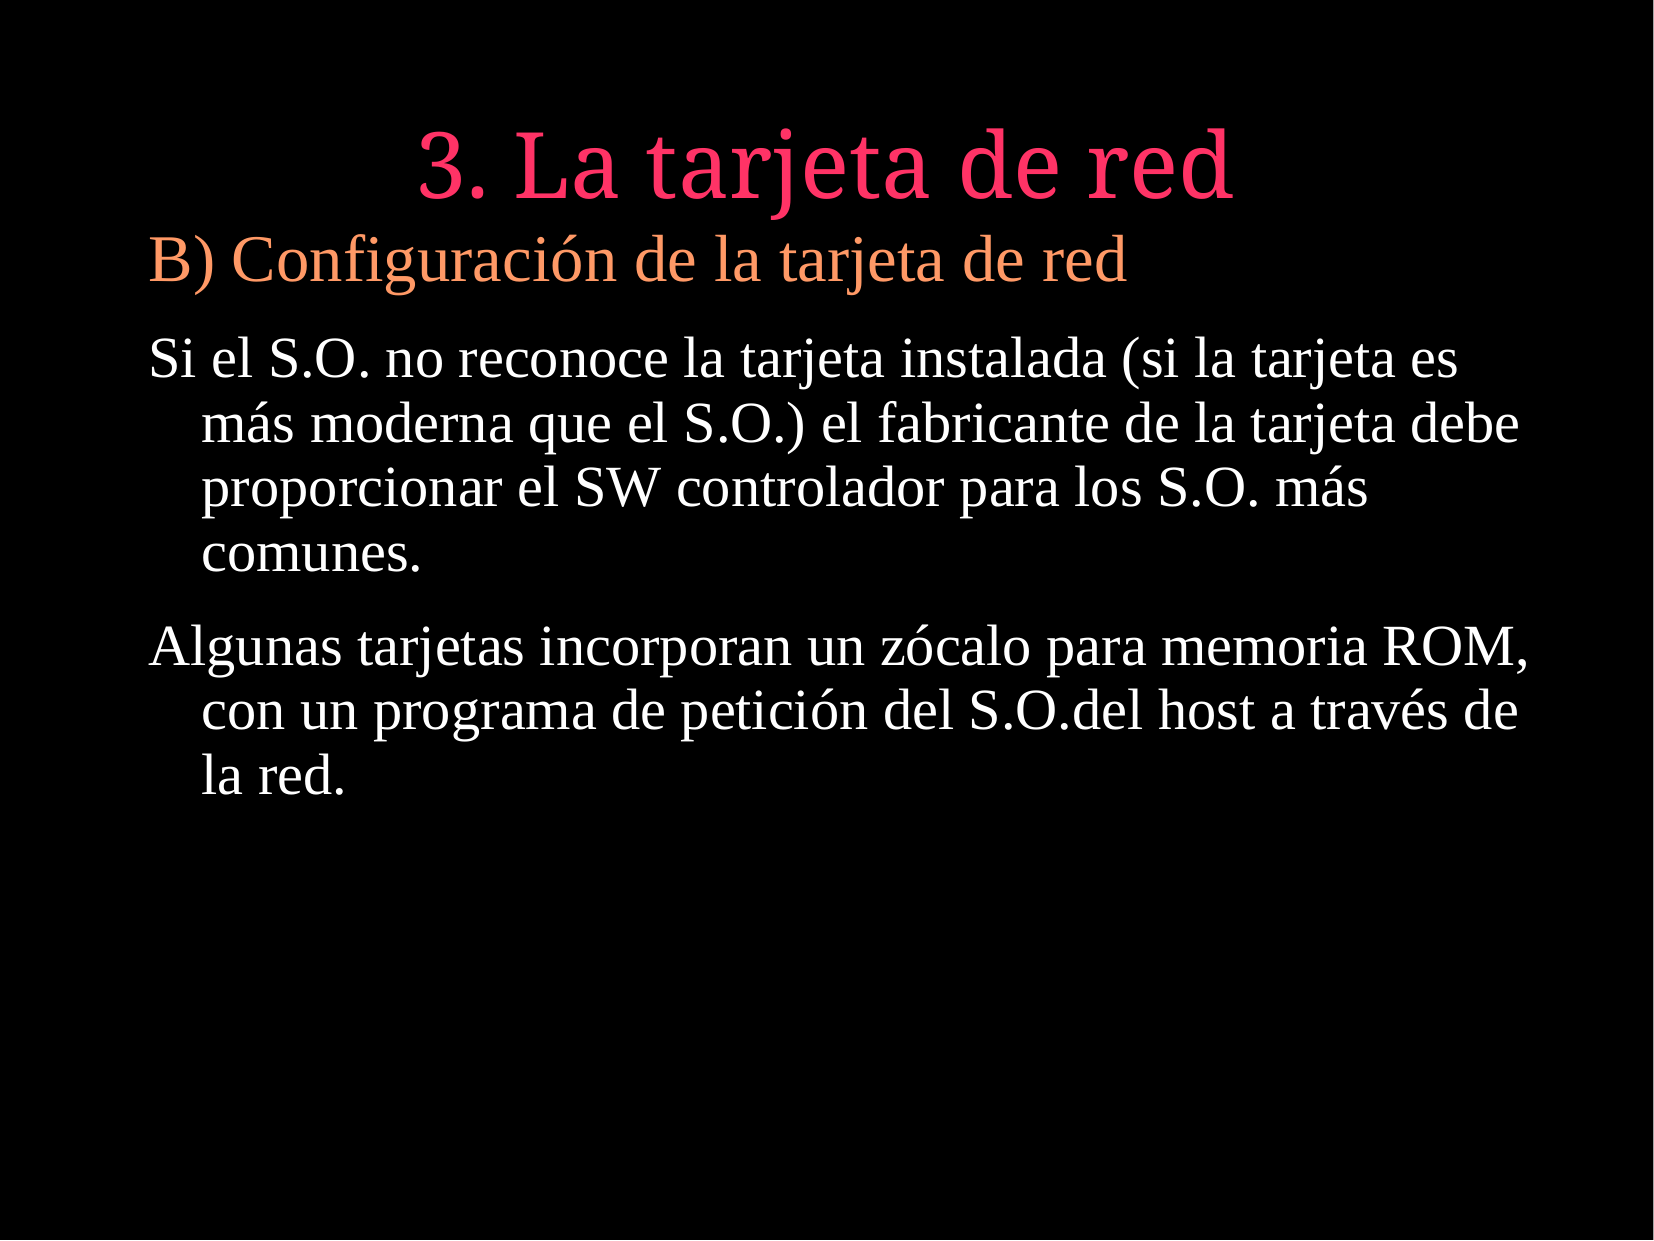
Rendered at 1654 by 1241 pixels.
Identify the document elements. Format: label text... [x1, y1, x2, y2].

list B) Configuración de la tarjeta de red Si el S.O. no reconoce la tarjeta instalada (si la tarjeta es más moderna que el S.O.) el fabricante de la tarjeta debe proporcionar el SW controlador para los S.O. más comunes. Algunas tarjetas incorporan un zócalo para memoria ROM, con un programa de petición del S.O.del host a través de la red. [130, 222, 1543, 1004]
title 3. La tarjeta de red [119, 59, 1532, 267]
